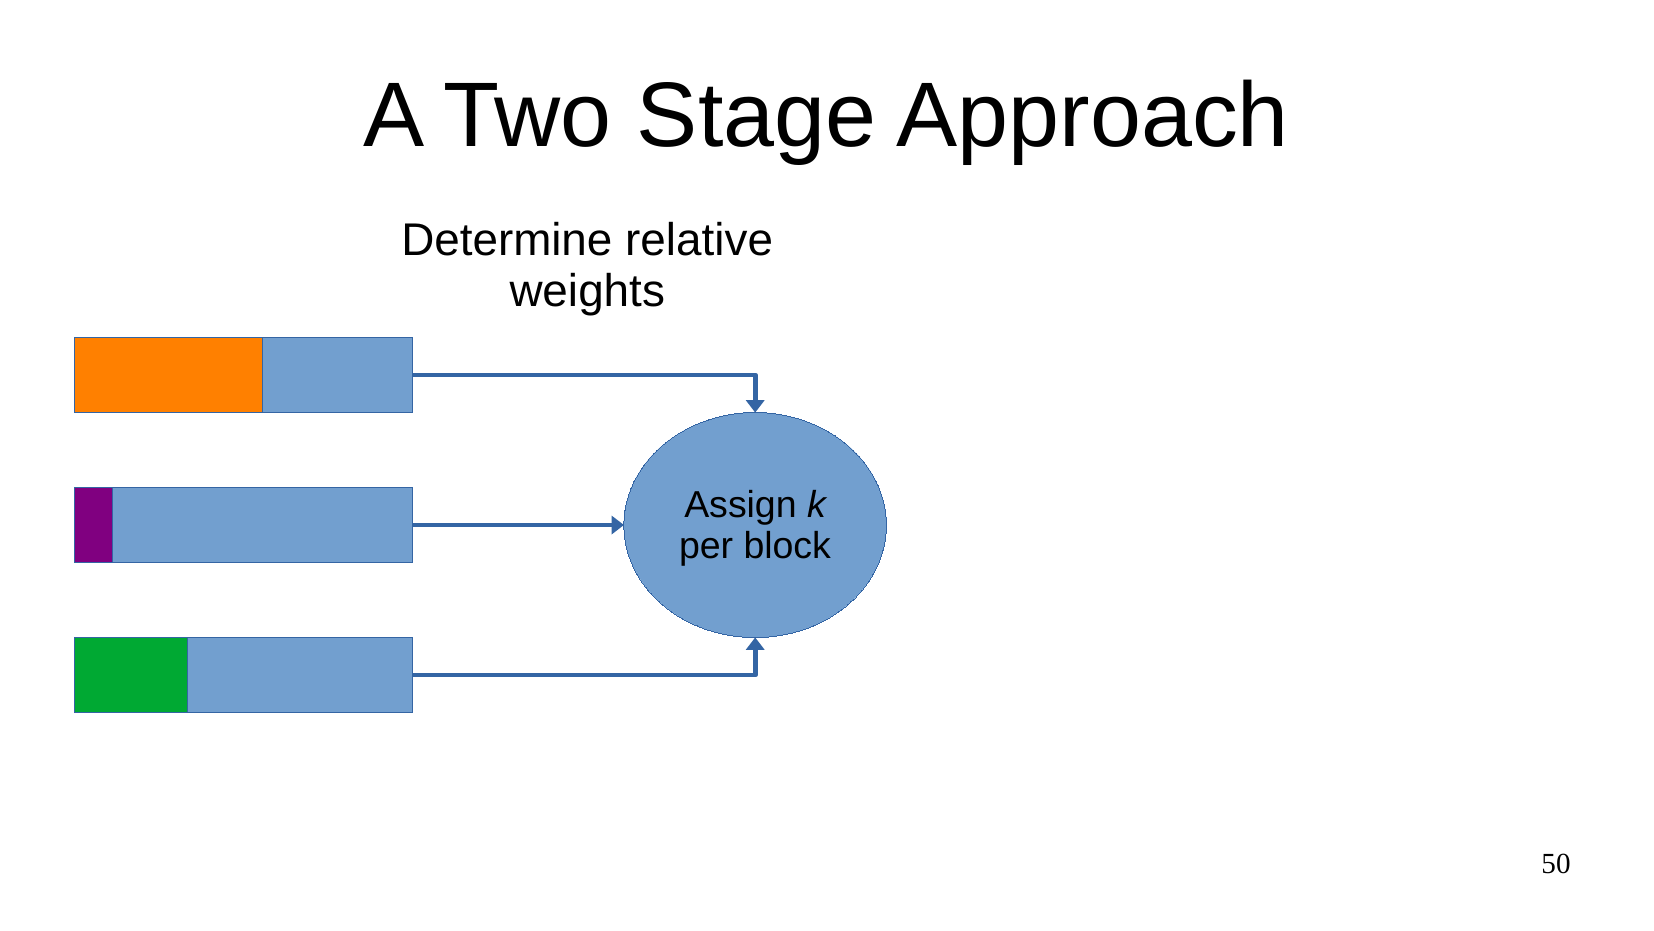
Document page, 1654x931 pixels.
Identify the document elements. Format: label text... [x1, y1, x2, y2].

text_box Determine relative weights [386, 206, 788, 324]
text_box Assign k per block [623, 412, 887, 638]
title A Two Stage Approach [82, 37, 1571, 193]
text_box [74, 637, 413, 713]
text_box [74, 337, 413, 413]
text_box [74, 487, 413, 563]
